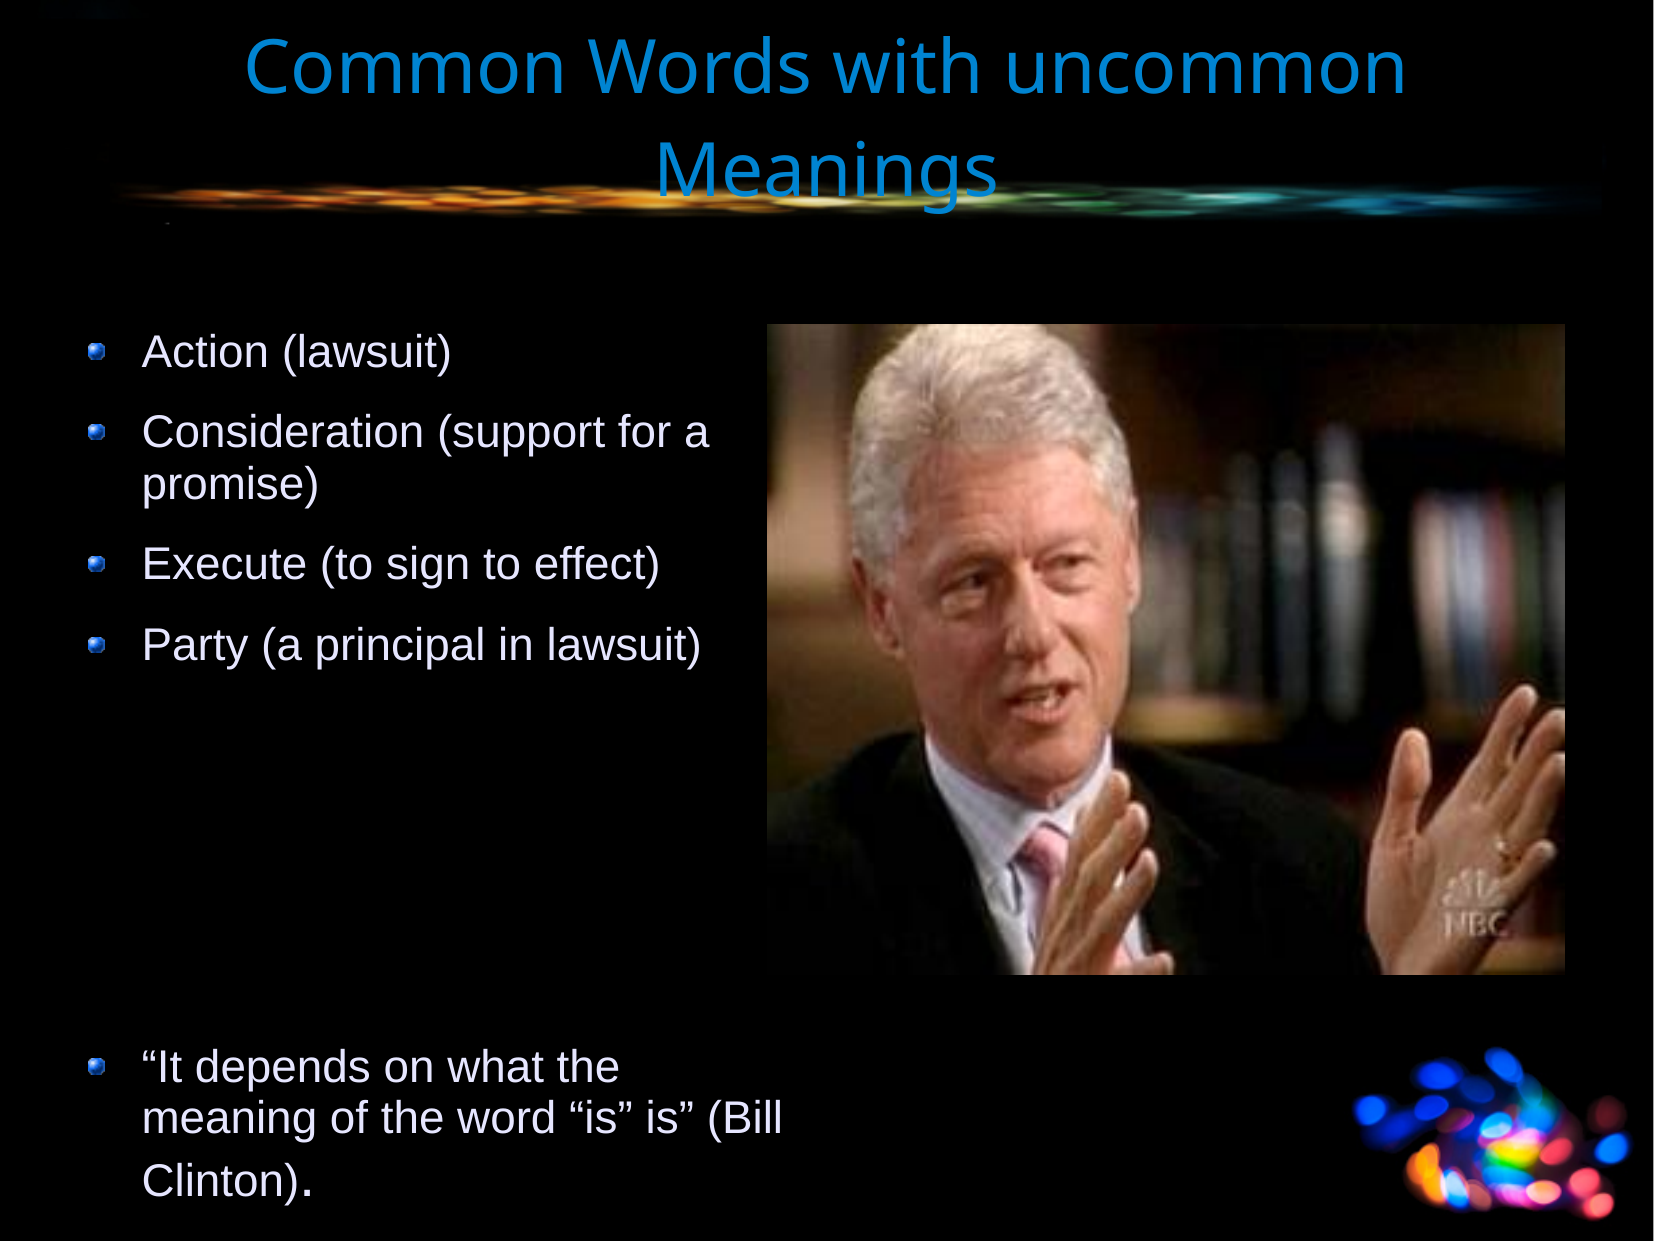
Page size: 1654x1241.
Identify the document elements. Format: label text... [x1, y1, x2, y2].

picture [0, 0, 1654, 1241]
list Action (lawsuit) Consideration (support for a promise) Execute (to sign to effect) Party (a principal in lawsuit) “It depends on what the meaning of the word “is” is” (Bill Clinton). [70, 325, 798, 1207]
title Common Words with uncommon Meanings [82, 12, 1571, 220]
